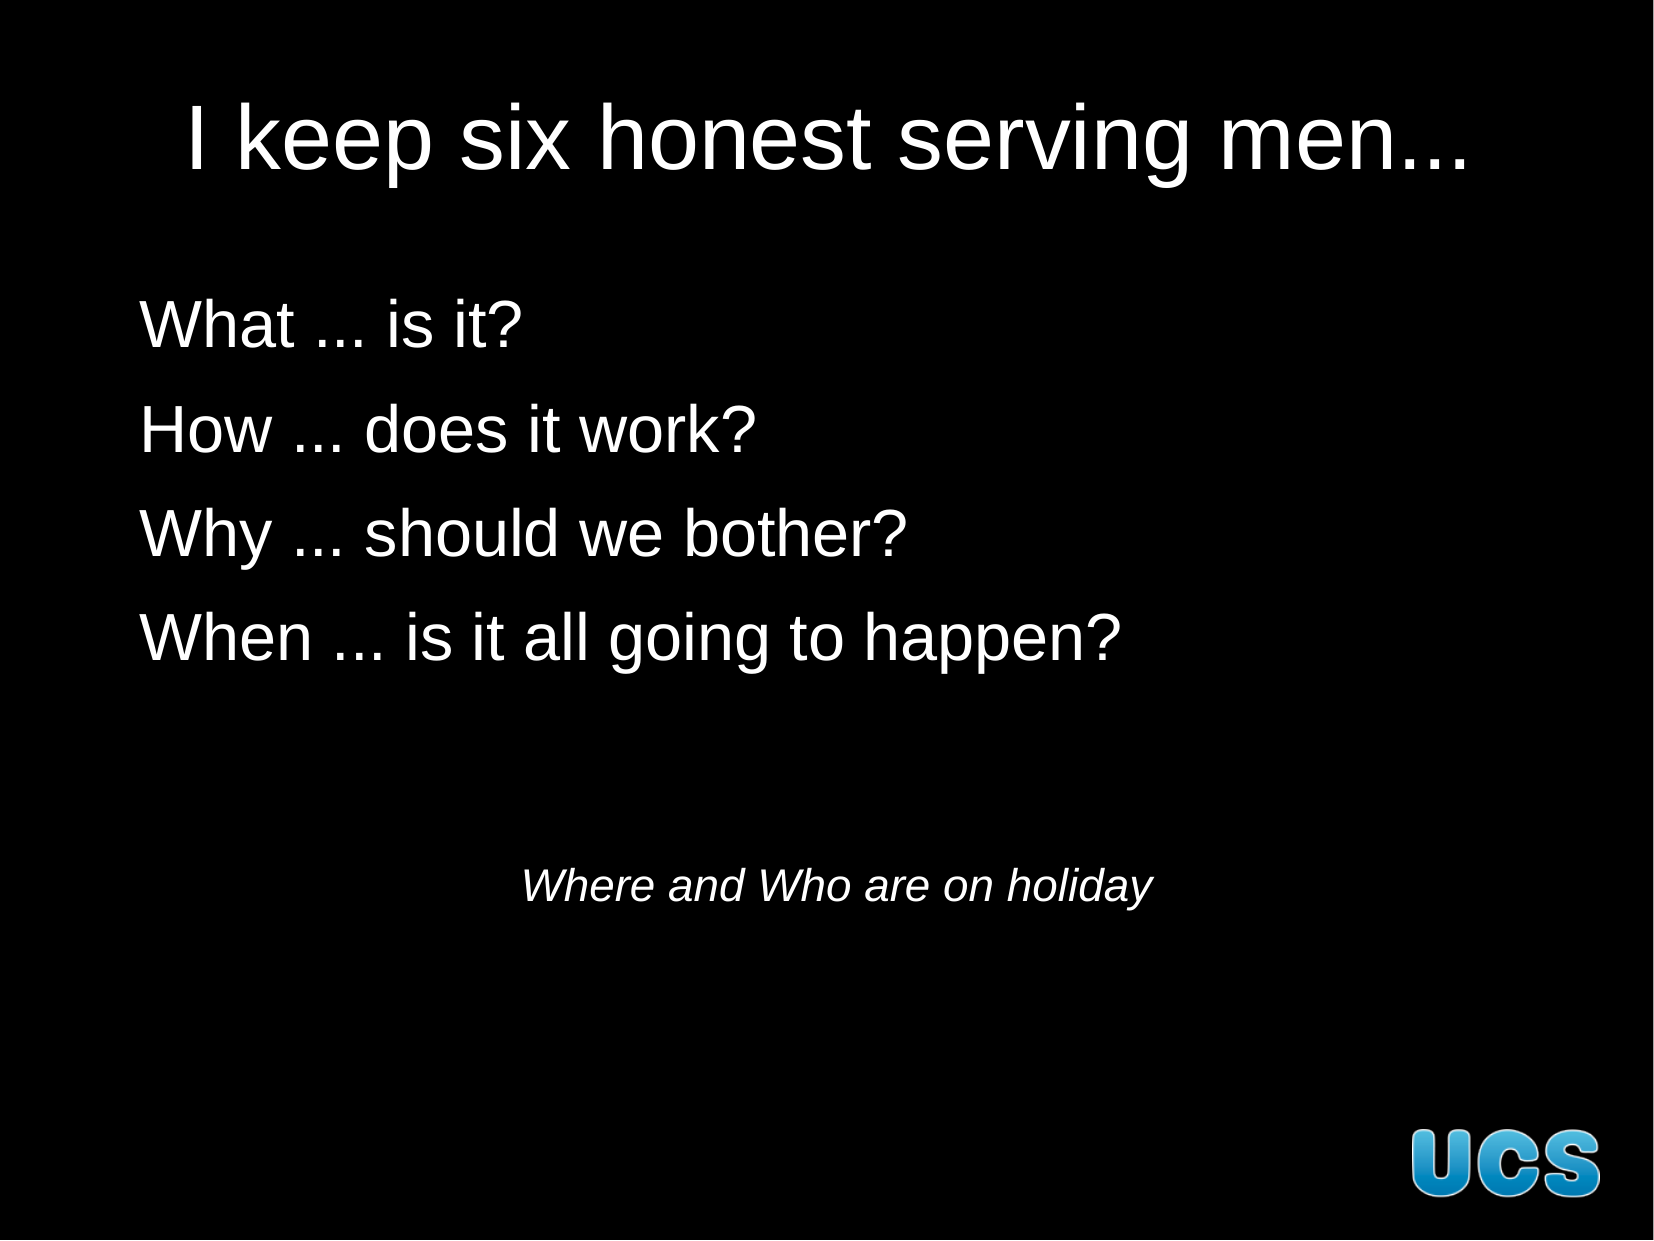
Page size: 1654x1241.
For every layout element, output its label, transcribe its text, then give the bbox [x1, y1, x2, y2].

picture [1412, 1129, 1600, 1199]
text_box Where and Who are on holiday [500, 857, 1157, 915]
list What ... is it? How ... does it work? Why ... should we bother? When ... is it all going to happen? [121, 287, 1534, 1191]
title I keep six honest serving men... [123, 34, 1536, 242]
